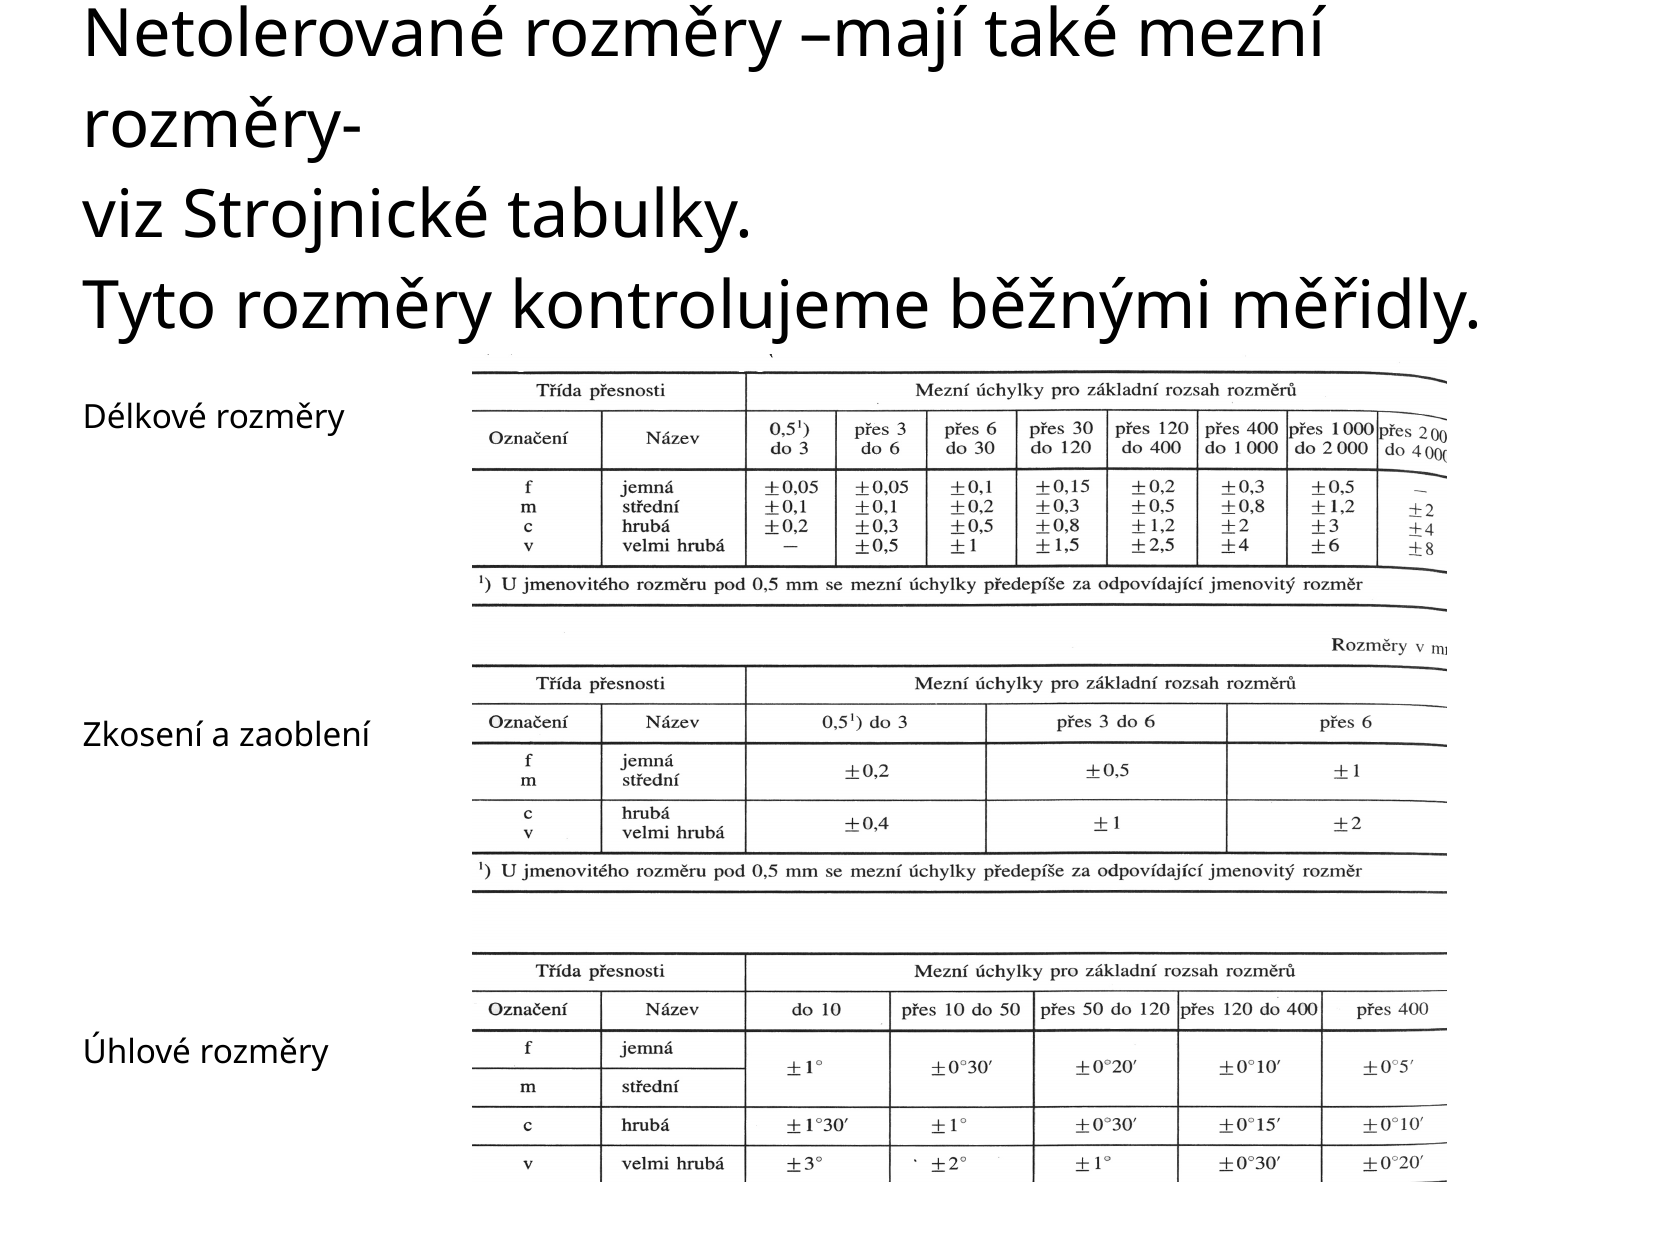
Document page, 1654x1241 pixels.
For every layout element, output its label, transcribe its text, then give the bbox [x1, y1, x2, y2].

picture [472, 354, 1447, 1182]
subtitle Netolerované rozměry –mají také mezní rozměry- viz Strojnické tabulky. Tyto rozměry kontrolujeme běžnými měřidly. Délkové rozměry Zkosení a zaoblení Úhlové rozměry [82, 56, 1571, 1093]
